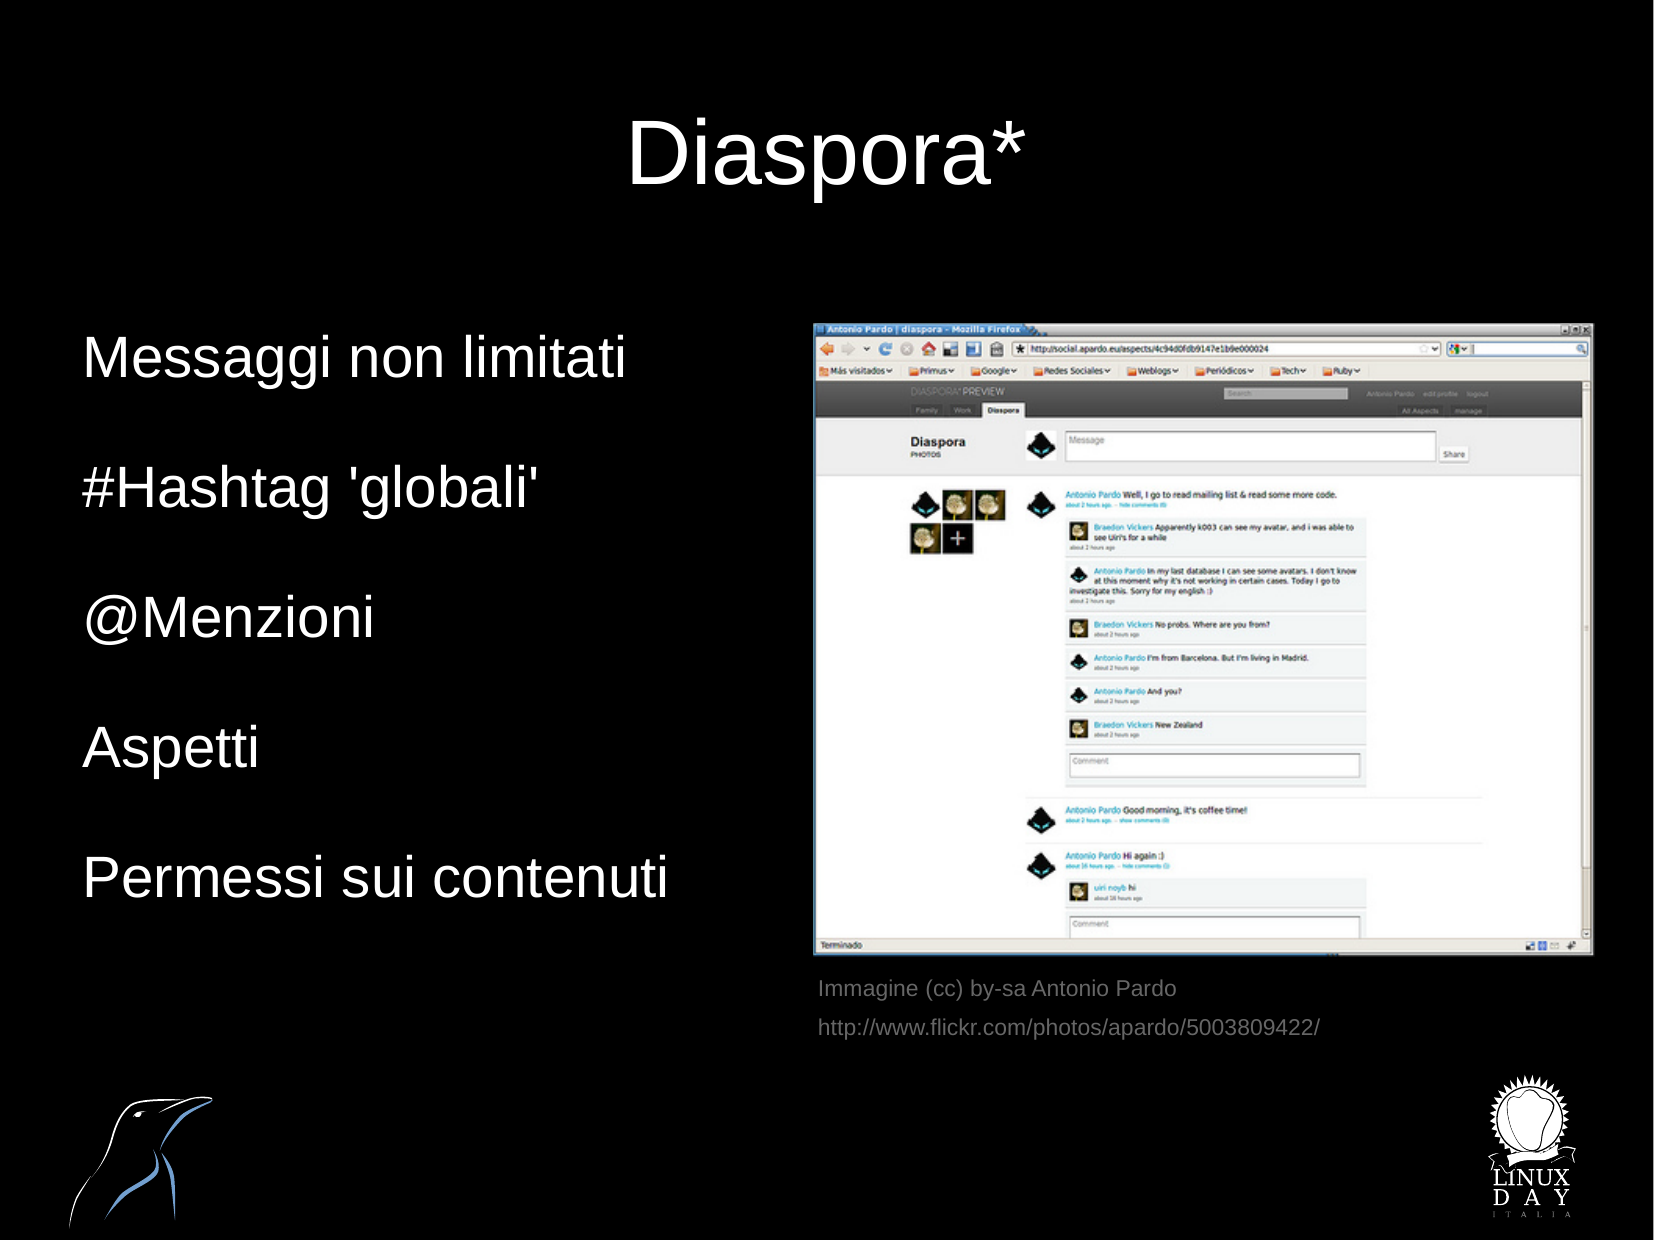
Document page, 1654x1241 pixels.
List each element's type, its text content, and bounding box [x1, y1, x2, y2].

text_box Immagine (cc) by-sa Antonio Pardo http://www.flickr.com/photos/apardo/5003809422/ [803, 968, 1583, 1052]
title Diaspora* [82, 49, 1571, 257]
picture [813, 323, 1595, 957]
subtitle Messaggi non limitati #Hashtag 'globali' @Menzioni Aspetti Permessi sui contenuti [82, 289, 1571, 1010]
